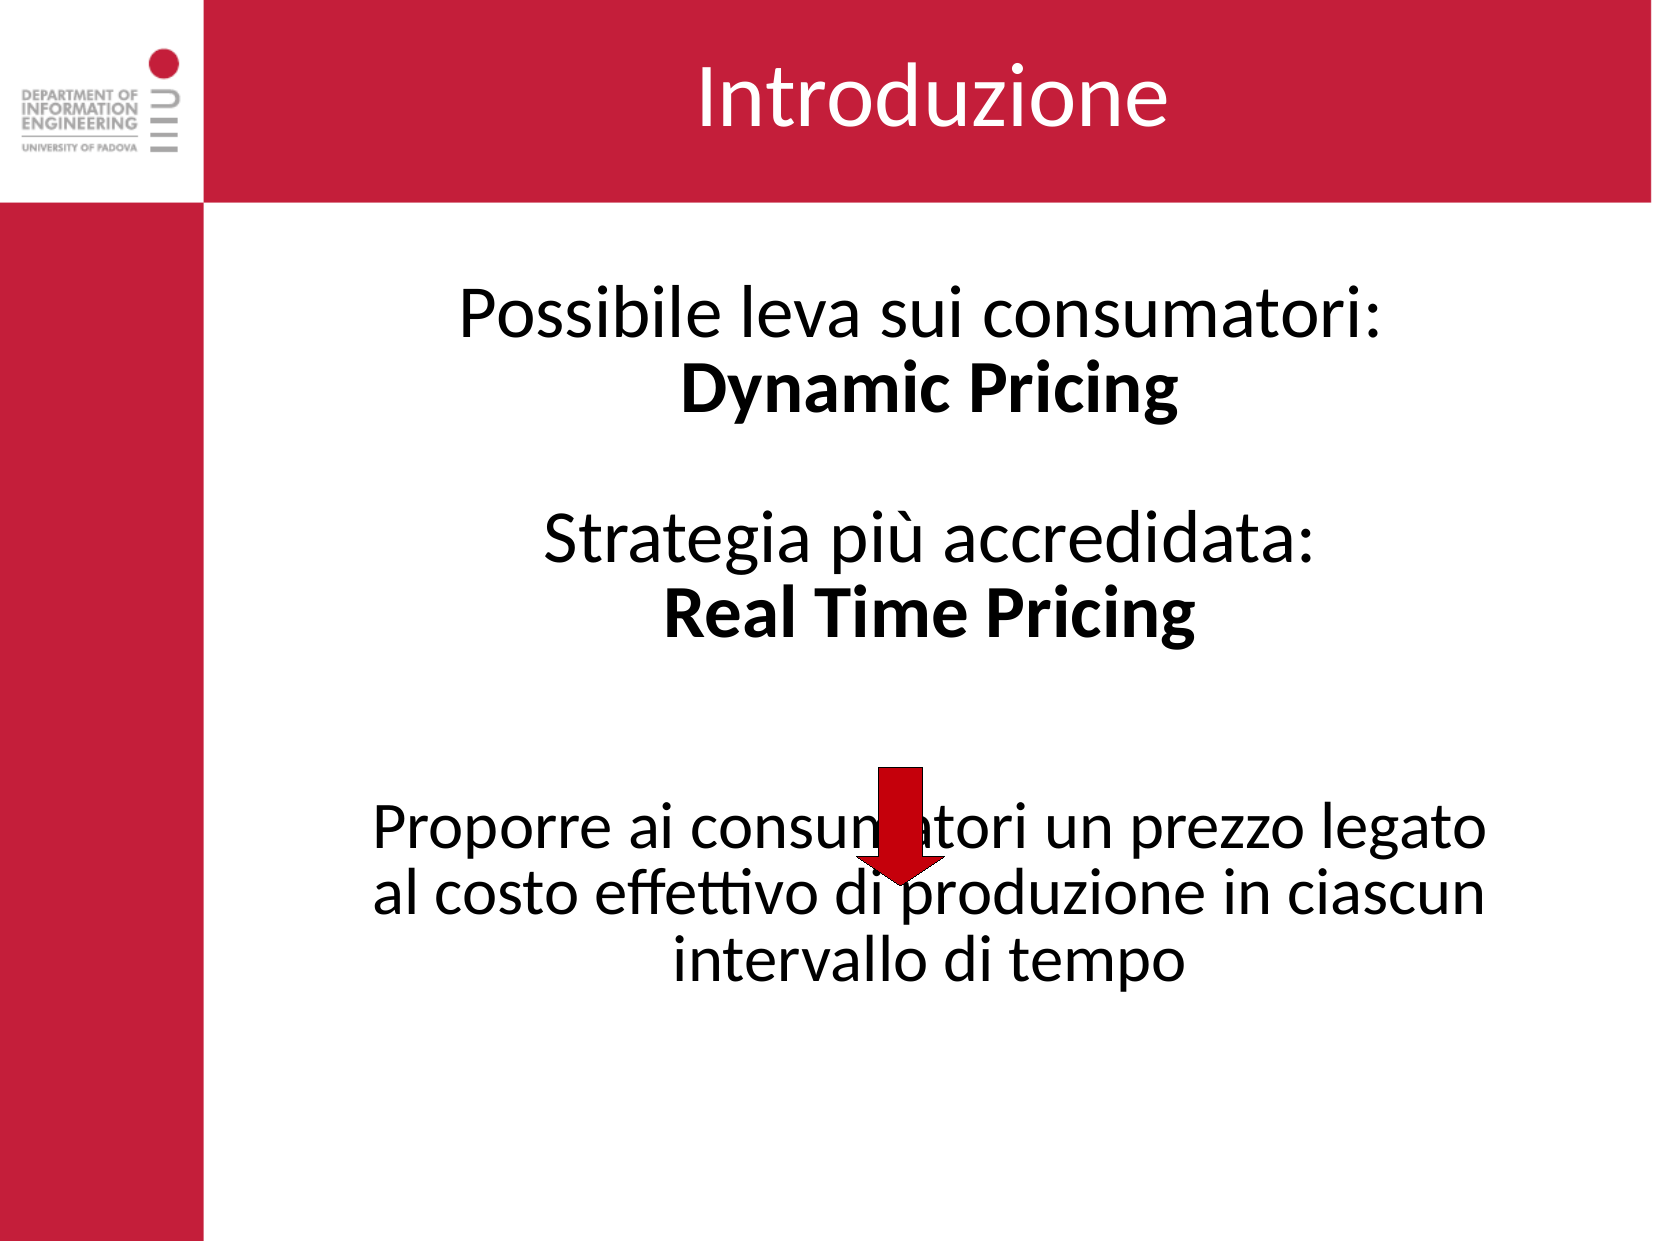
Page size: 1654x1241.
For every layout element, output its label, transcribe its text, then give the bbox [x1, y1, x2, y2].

text_box [856, 767, 945, 886]
title Introduzione [212, 0, 1654, 206]
picture [0, 0, 212, 1241]
text_box Possibile leva sui consumatori: Dynamic Pricing Strategia più accredidata: Real Time Pricing Proporre ai consumatori un prezzo legato al costo effettivo di produzione in ciascun intervallo di tempo [177, 206, 1654, 1241]
